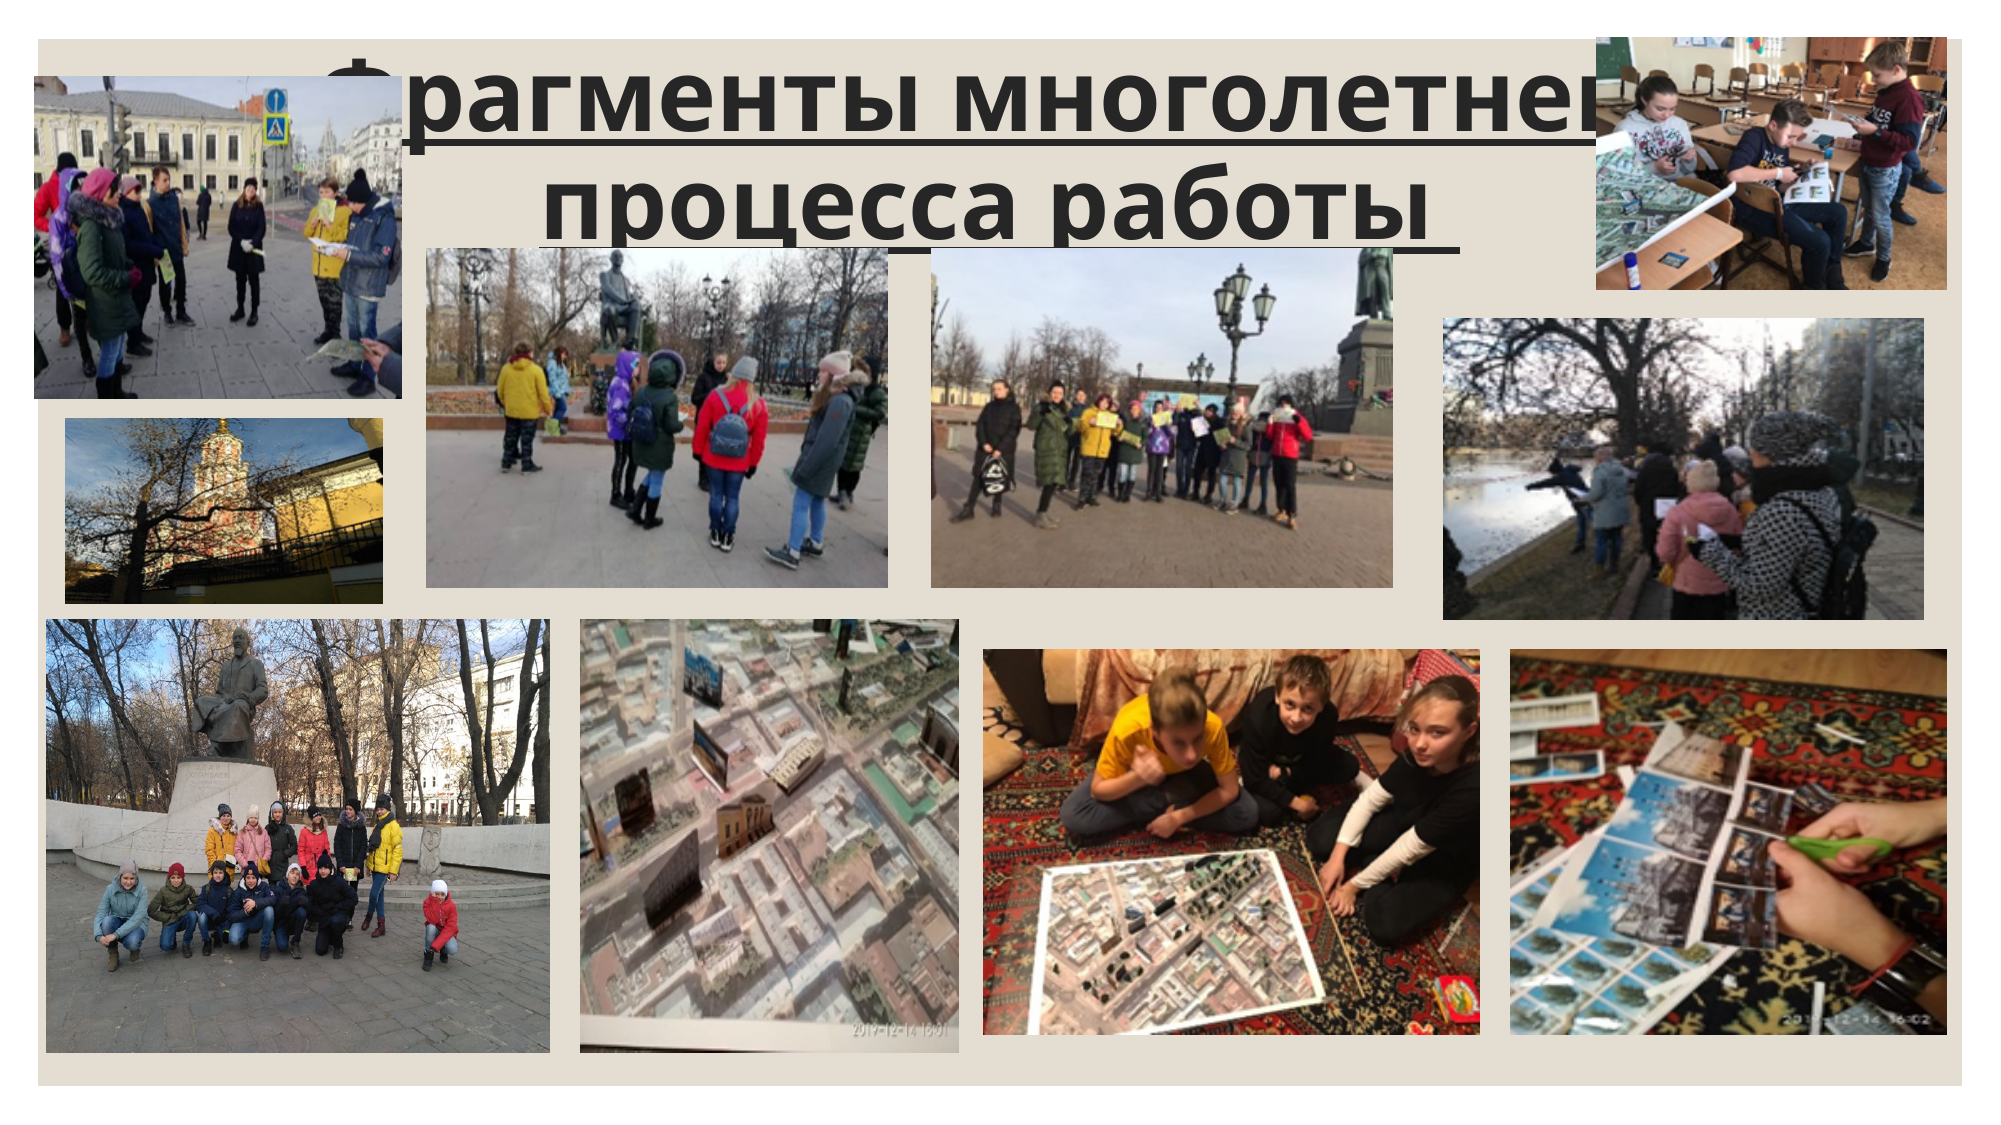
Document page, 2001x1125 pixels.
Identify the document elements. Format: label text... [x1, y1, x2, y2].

picture [1443, 318, 1924, 620]
picture [983, 649, 1480, 1035]
picture [931, 248, 1393, 588]
title Фрагменты многолетнего процесса работы [174, 37, 1596, 249]
picture [65, 418, 383, 604]
picture [1510, 649, 1947, 1035]
picture [46, 619, 550, 1053]
picture [426, 248, 888, 588]
picture [34, 76, 402, 399]
picture [580, 619, 959, 1053]
picture [1596, 37, 1947, 290]
